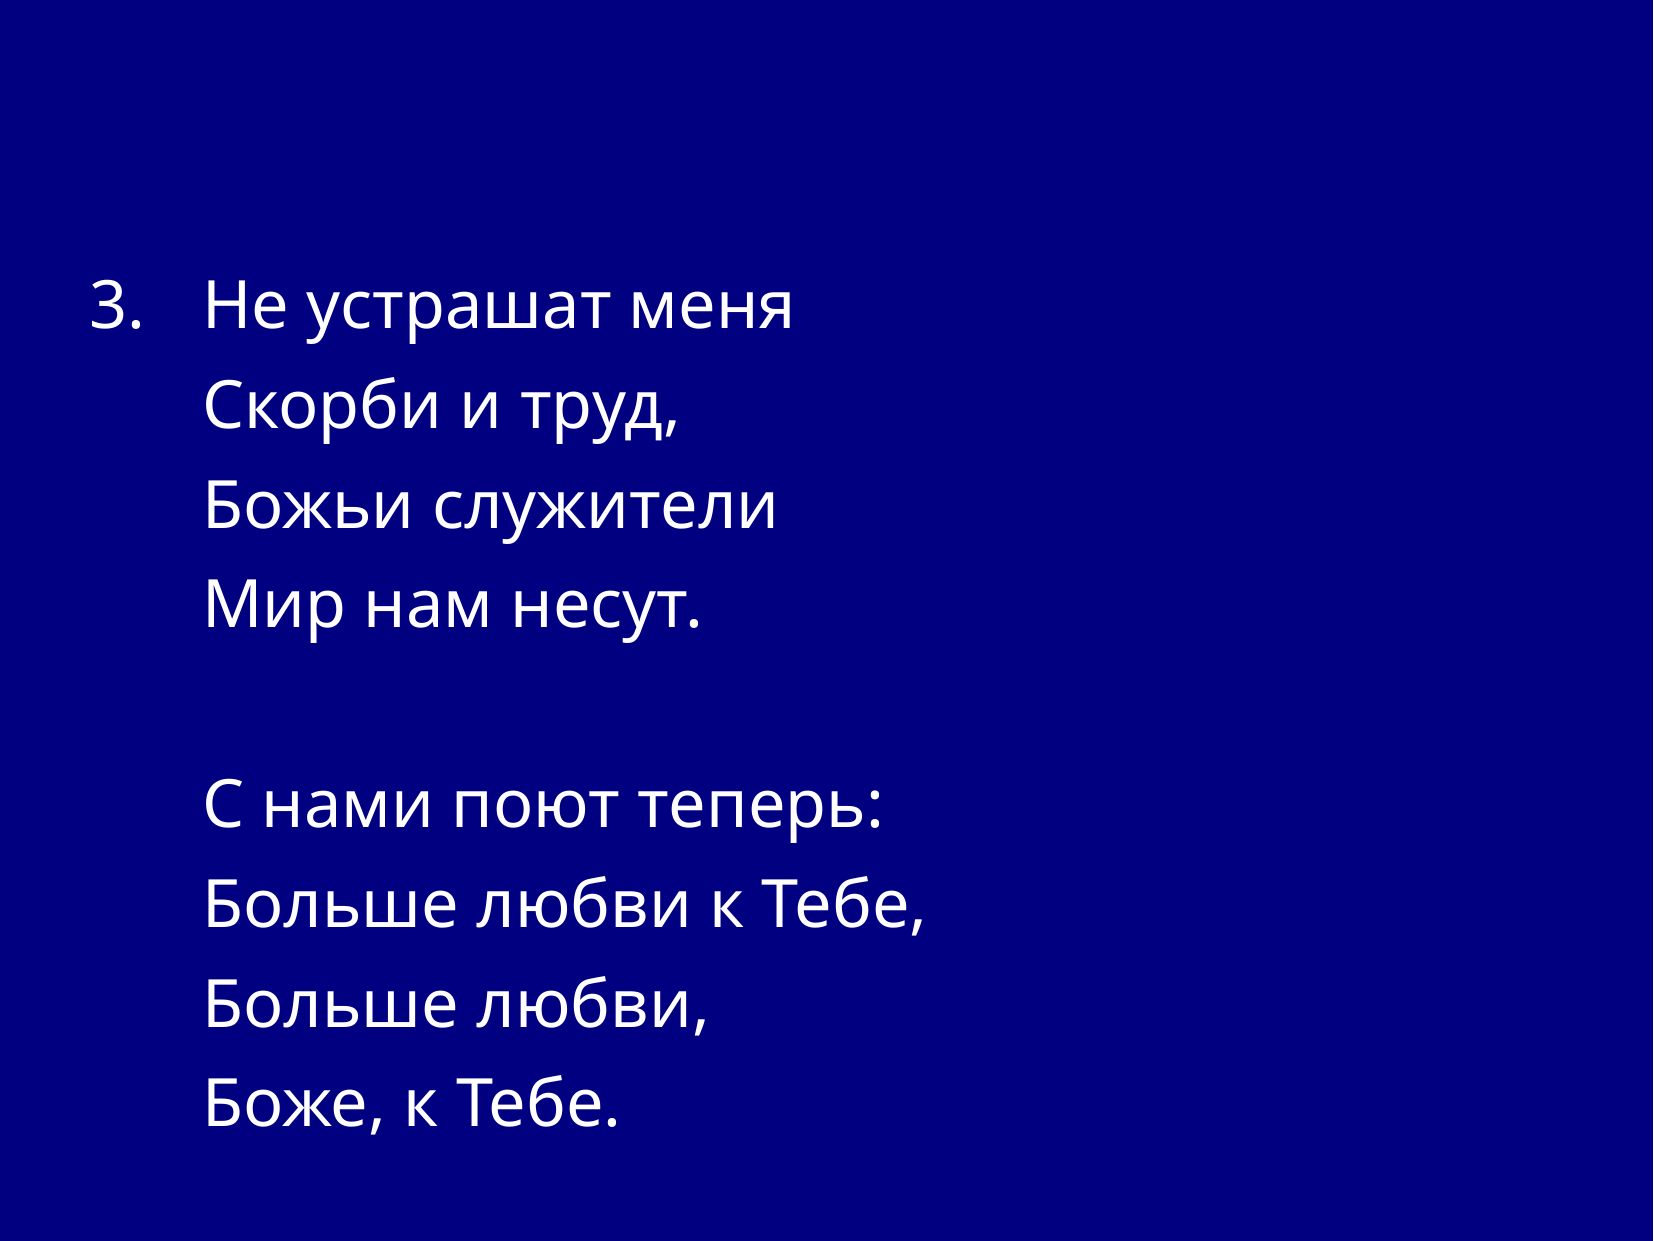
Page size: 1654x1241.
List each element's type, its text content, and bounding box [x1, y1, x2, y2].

text_box 3. Не устрашат меня Скорби и труд, Божьи служители Мир нам несут. С нами поют теперь: Больше любви к Тебе, Больше любви, Боже, к Тебе. [75, 150, 1576, 1163]
